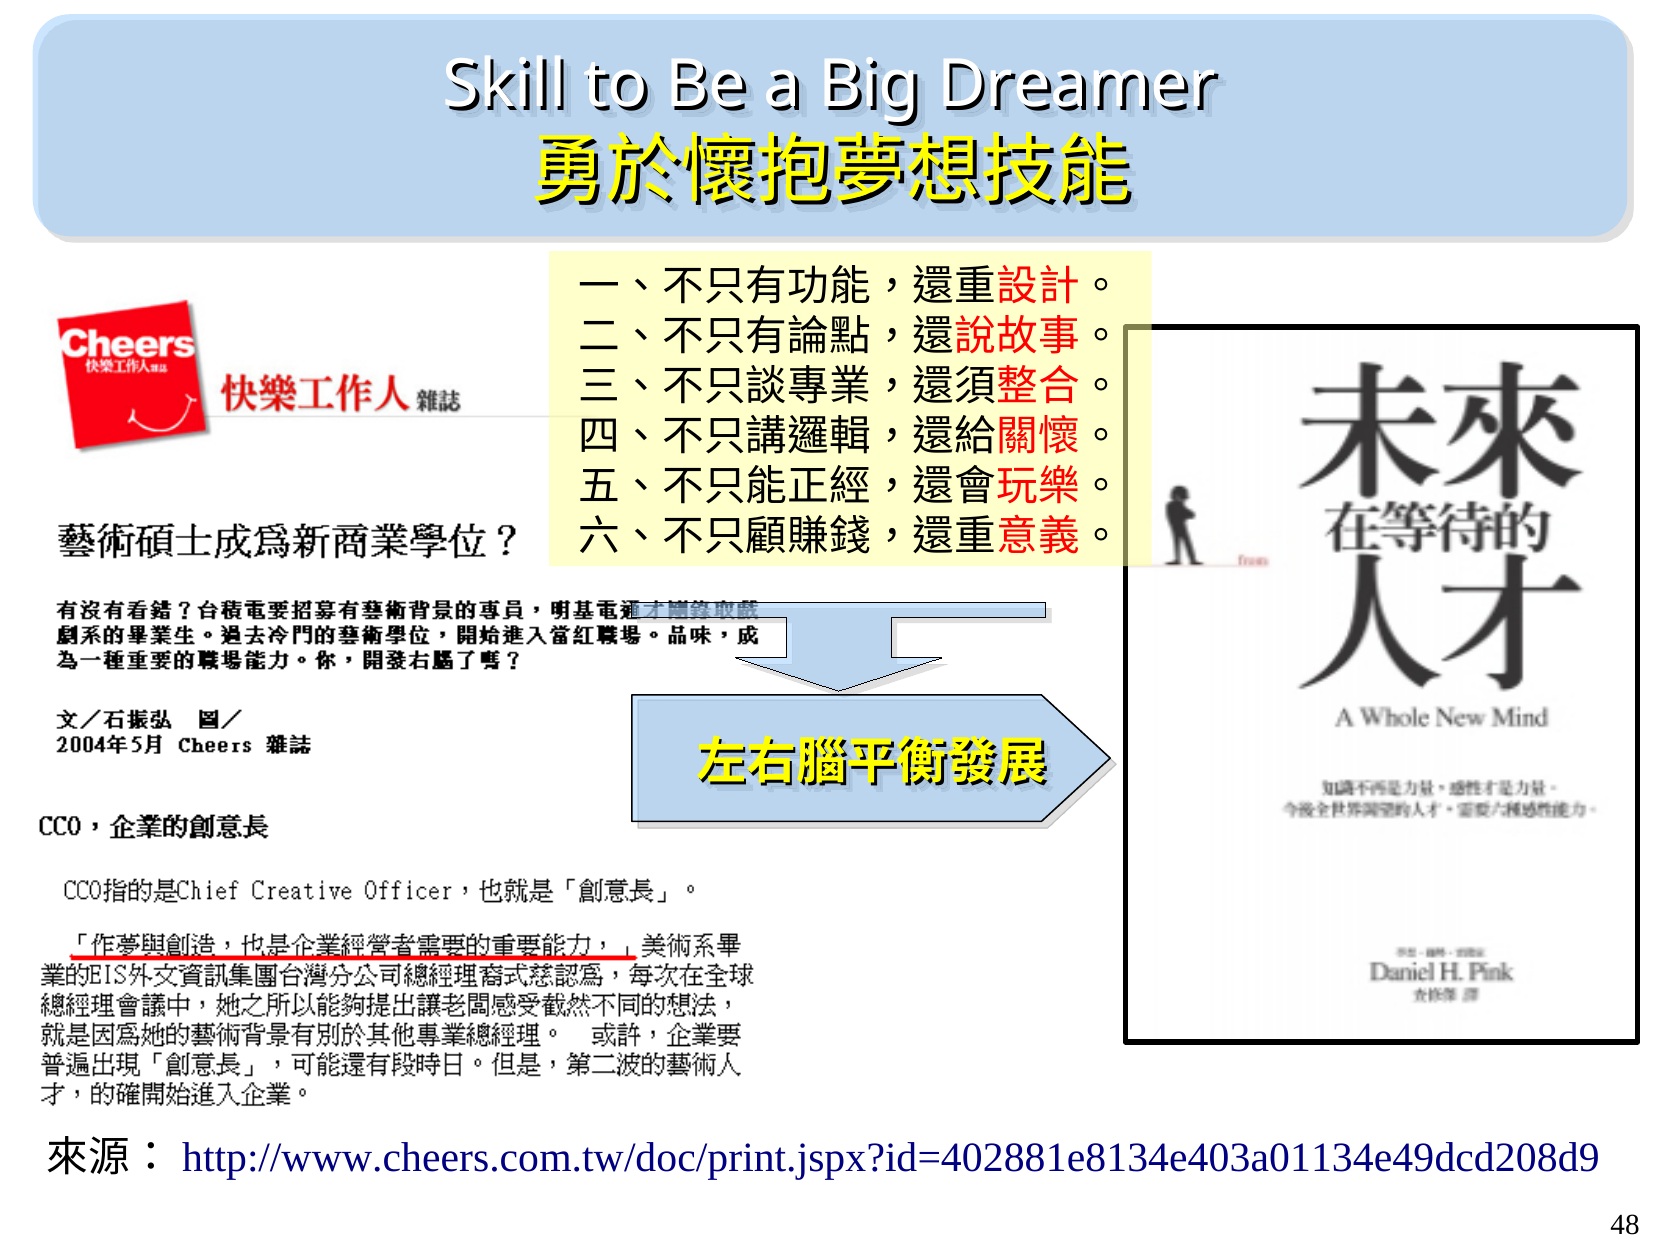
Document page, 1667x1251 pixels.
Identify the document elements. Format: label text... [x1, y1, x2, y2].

text_box Skill to Be a Big Dreamer 勇於懷抱夢想技能 [32, 14, 1628, 237]
text_box 一、不只有功能，還重設計。 二、不只有論點，還說故事。 三、不只談專業，還須整合。 四、不只講邏輯，還給關懷。 五、不只能正經，還會玩樂。 六、不只顧賺錢，還重意義。 [549, 251, 1152, 567]
text_box [631, 602, 1046, 692]
picture [1128, 330, 1635, 1039]
text_box 來源：http://www.cheers.com.tw/doc/print.jspx?id=402881e8134e403a01134e49dcd208d9 [32, 1122, 1654, 1211]
text_box 左右腦平衡發展 [631, 694, 1111, 822]
picture [29, 272, 802, 1117]
